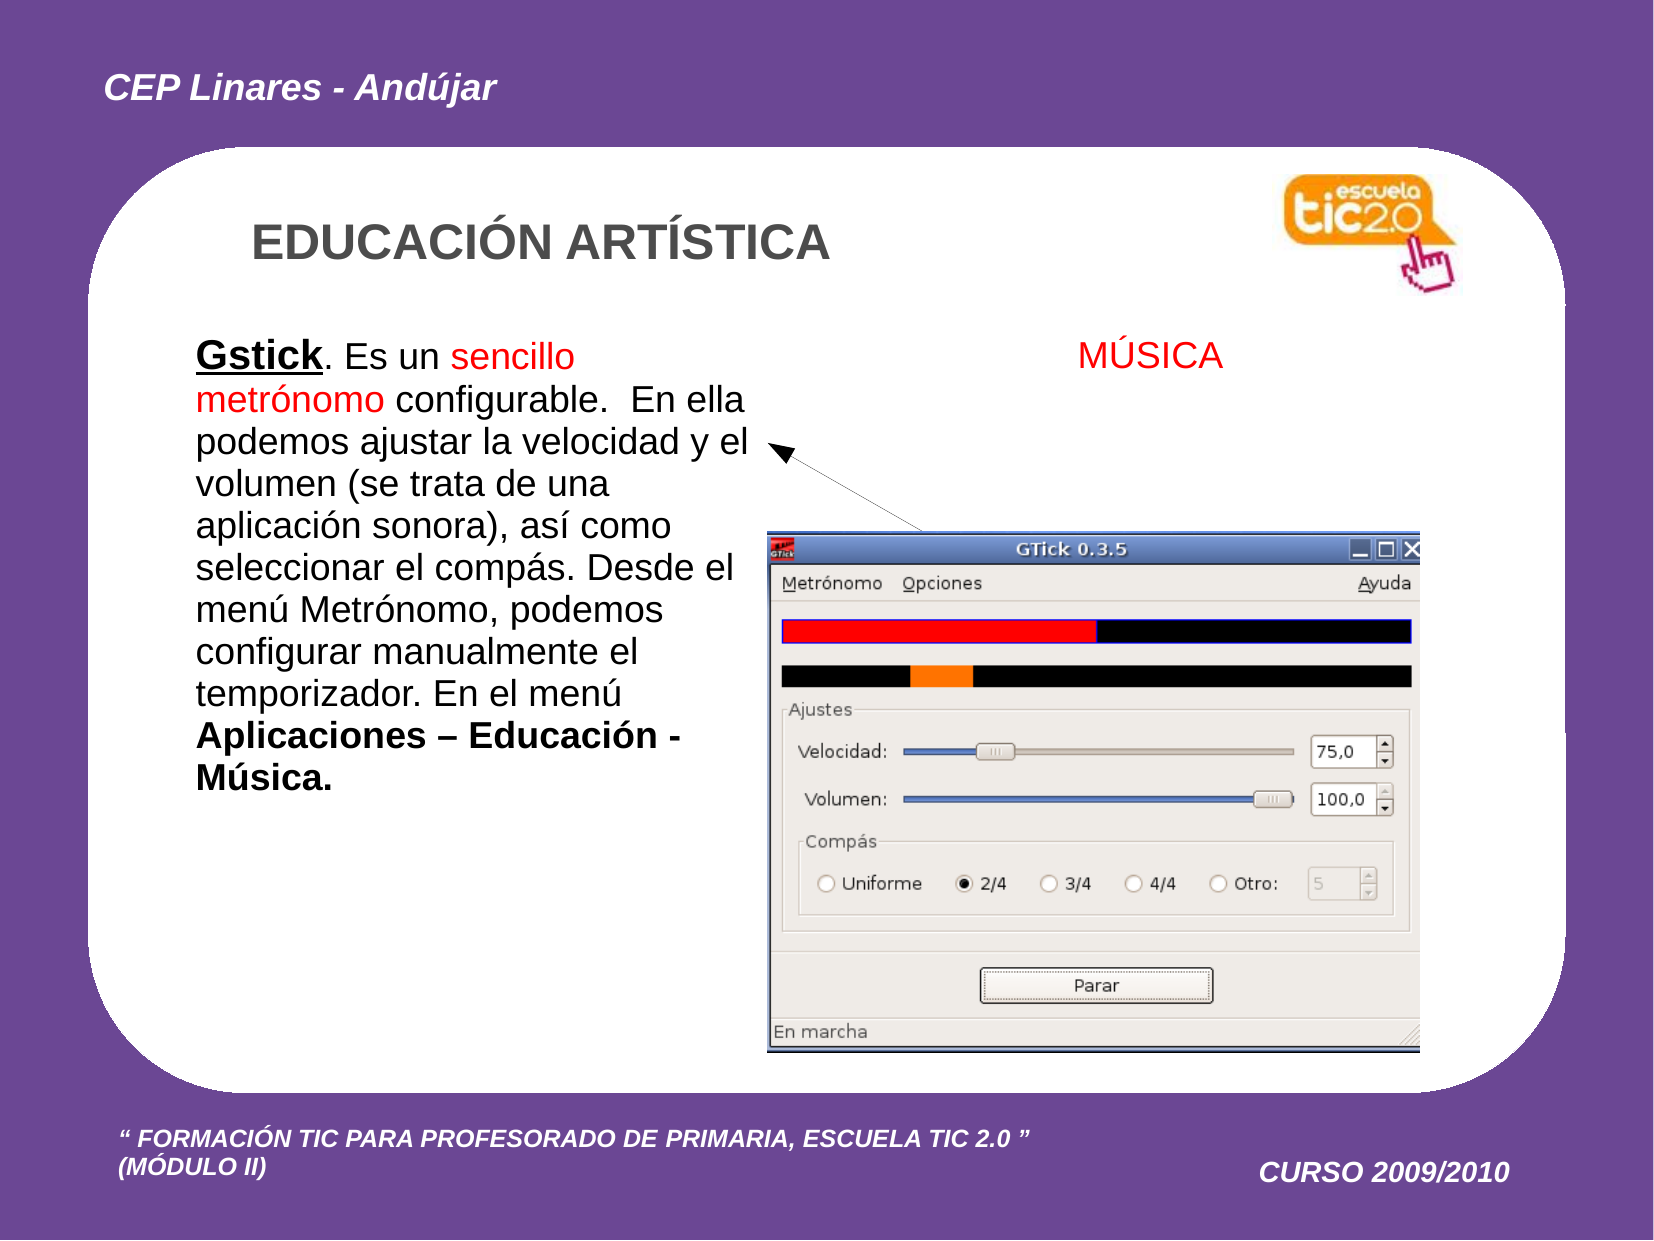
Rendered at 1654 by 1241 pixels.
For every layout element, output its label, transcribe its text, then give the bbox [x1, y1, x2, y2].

picture [1272, 174, 1463, 296]
text_box Gstick. Es un sencillo metrónomo configurable. En ella podemos ajustar la velocidad y el volumen (se trata de una aplicación sonora), así como seleccionar el compás. Desde el menú Metrónomo, podemos configurar manualmente el temporizador. En el menú Aplicaciones – Educación - Música. [180, 324, 768, 810]
text_box EDUCACIÓN ARTÍSTICA [236, 206, 1152, 279]
picture [767, 531, 1420, 1053]
text_box MÚSICA [1062, 326, 1239, 384]
